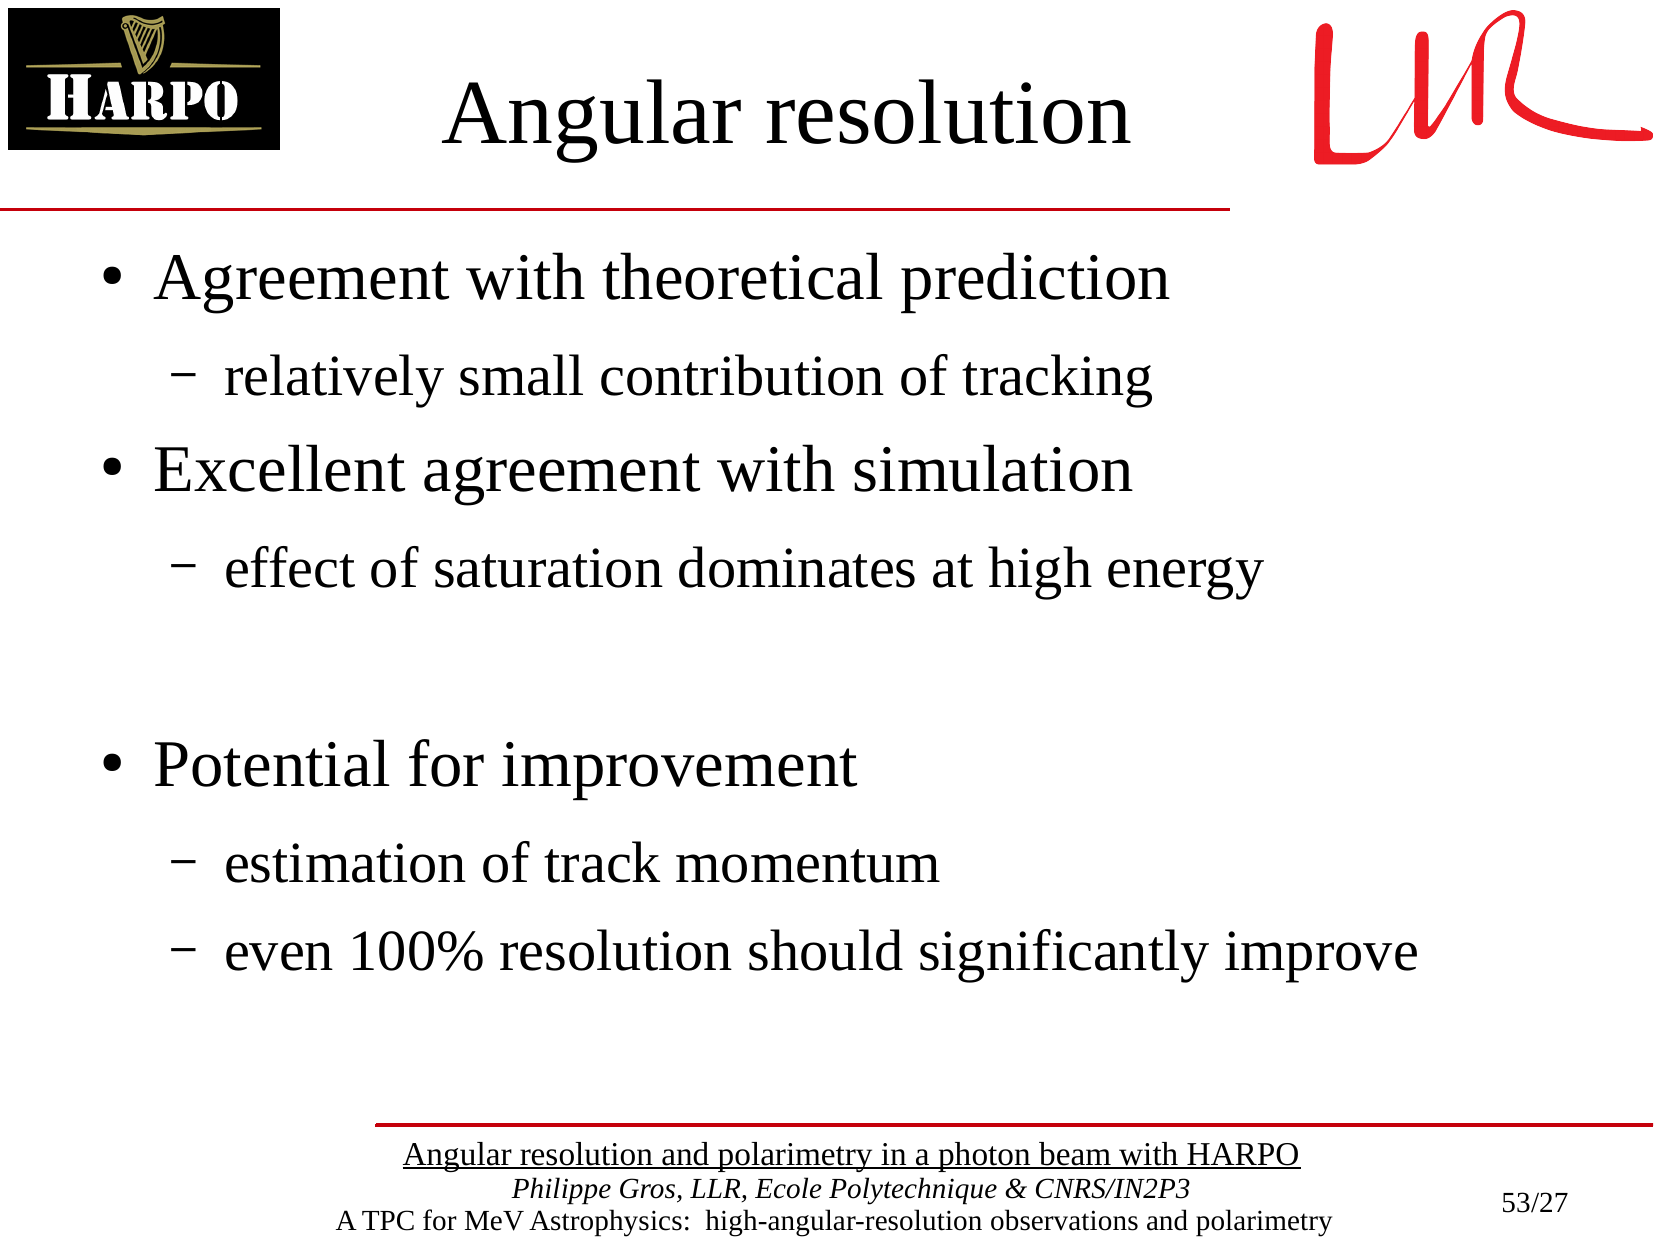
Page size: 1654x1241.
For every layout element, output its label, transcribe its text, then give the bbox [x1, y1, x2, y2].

picture [8, 8, 280, 150]
list Agreement with theoretical prediction relatively small contribution of tracking Excellent agreement with simulation effect of saturation dominates at high energy Potential for improvement estimation of track momentum even 100% resolution should significantly improve [82, 240, 1571, 1102]
title Angular resolution [284, 14, 1290, 210]
picture [1314, 10, 1653, 165]
